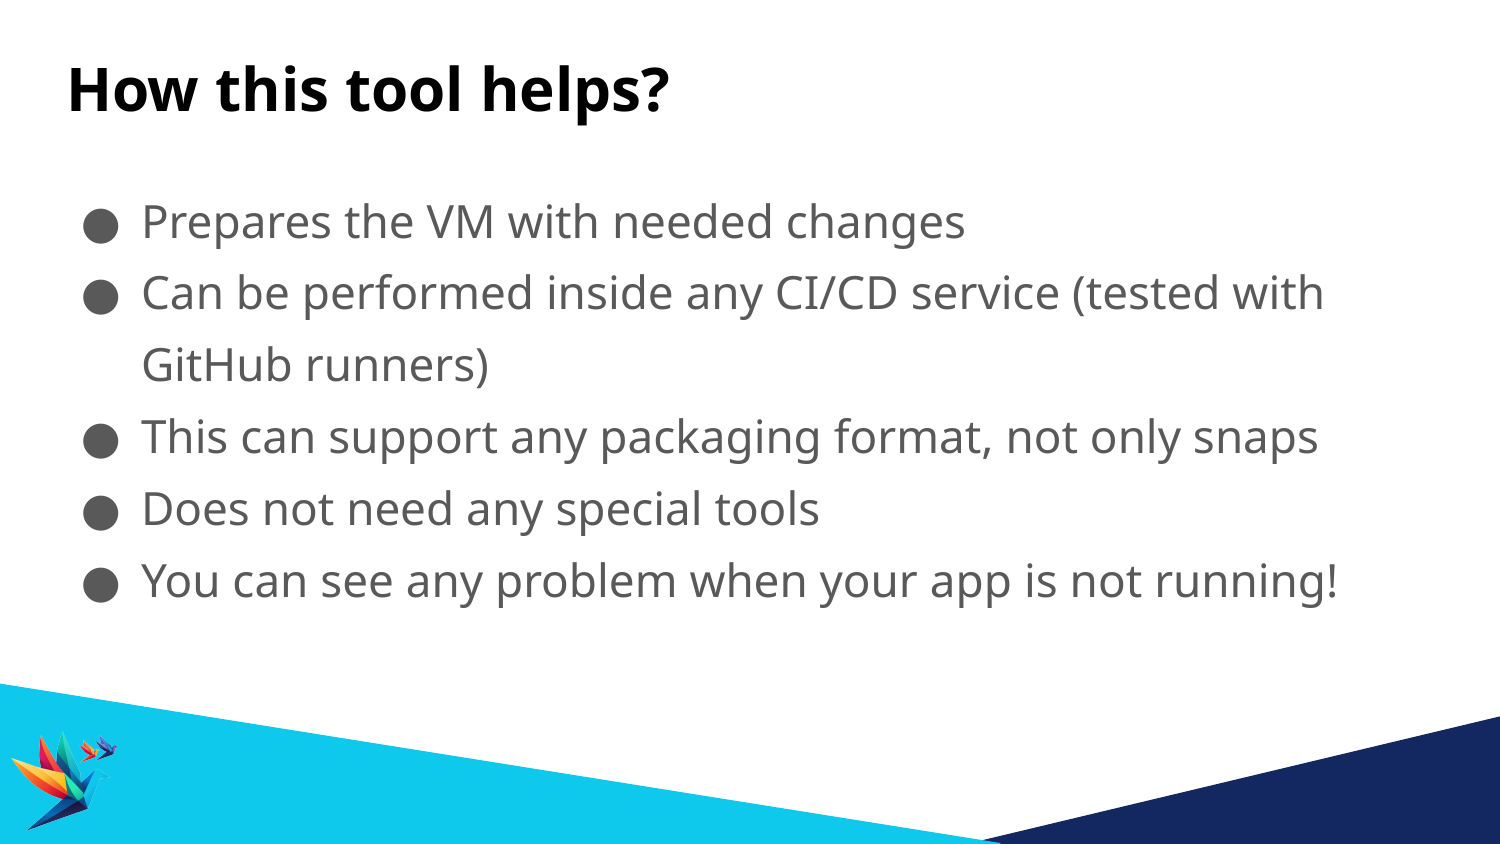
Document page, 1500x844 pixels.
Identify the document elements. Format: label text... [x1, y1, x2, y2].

title How this tool helps? [51, 31, 1449, 144]
list Prepares the VM with needed changes Can be performed inside any CI/CD service (tested with GitHub runners) This can support any packaging format, not only snaps Does not need any special tools You can see any problem when your app is not running! [51, 164, 1449, 750]
picture [0, 717, 127, 844]
